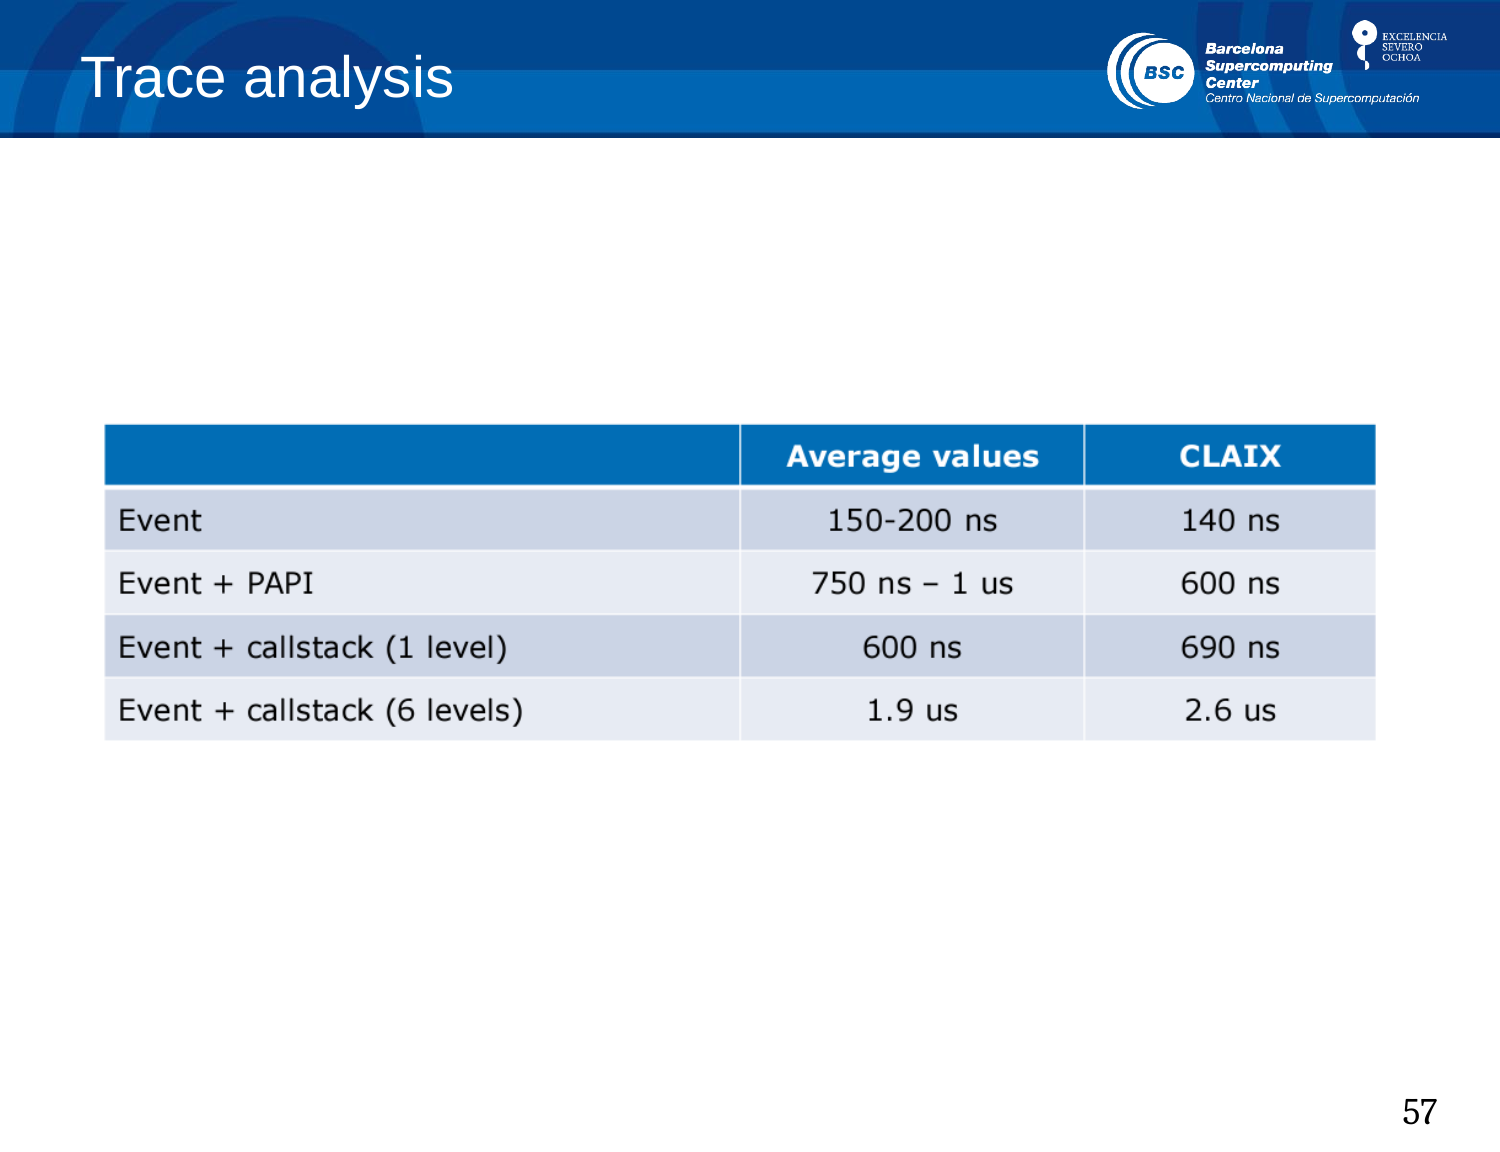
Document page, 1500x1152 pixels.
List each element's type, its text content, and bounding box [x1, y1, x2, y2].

picture [70, 351, 1436, 812]
title Trace analysis [65, 23, 1081, 138]
picture [0, 0, 1500, 138]
